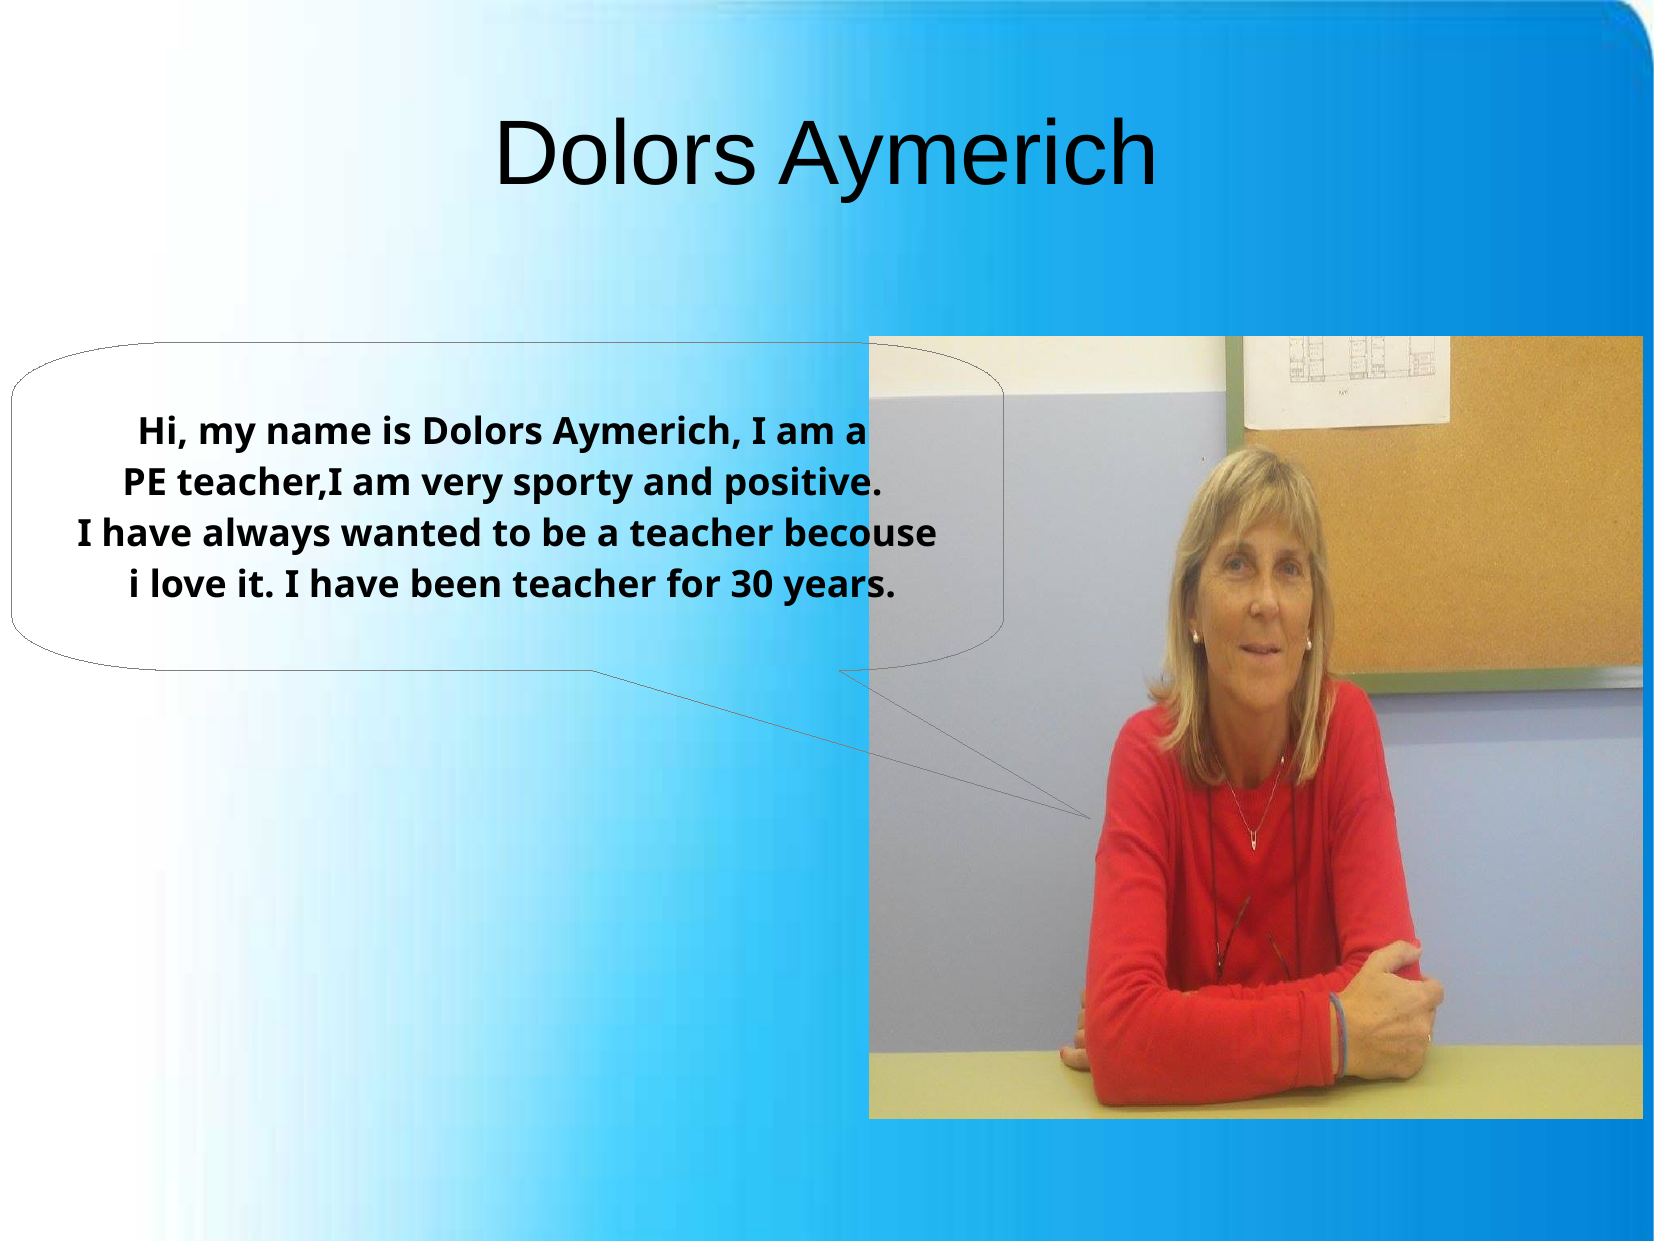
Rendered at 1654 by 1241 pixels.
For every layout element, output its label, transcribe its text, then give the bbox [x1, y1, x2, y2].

picture [0, 0, 1654, 1241]
text_box Hi, my name is Dolors Aymerich, I am a PE teacher,I am very sporty and positive. I have always wanted to be a teacher becouse i love it. I have been teacher for 30 years. [11, 342, 1091, 819]
title Dolors Aymerich [82, 49, 1571, 257]
